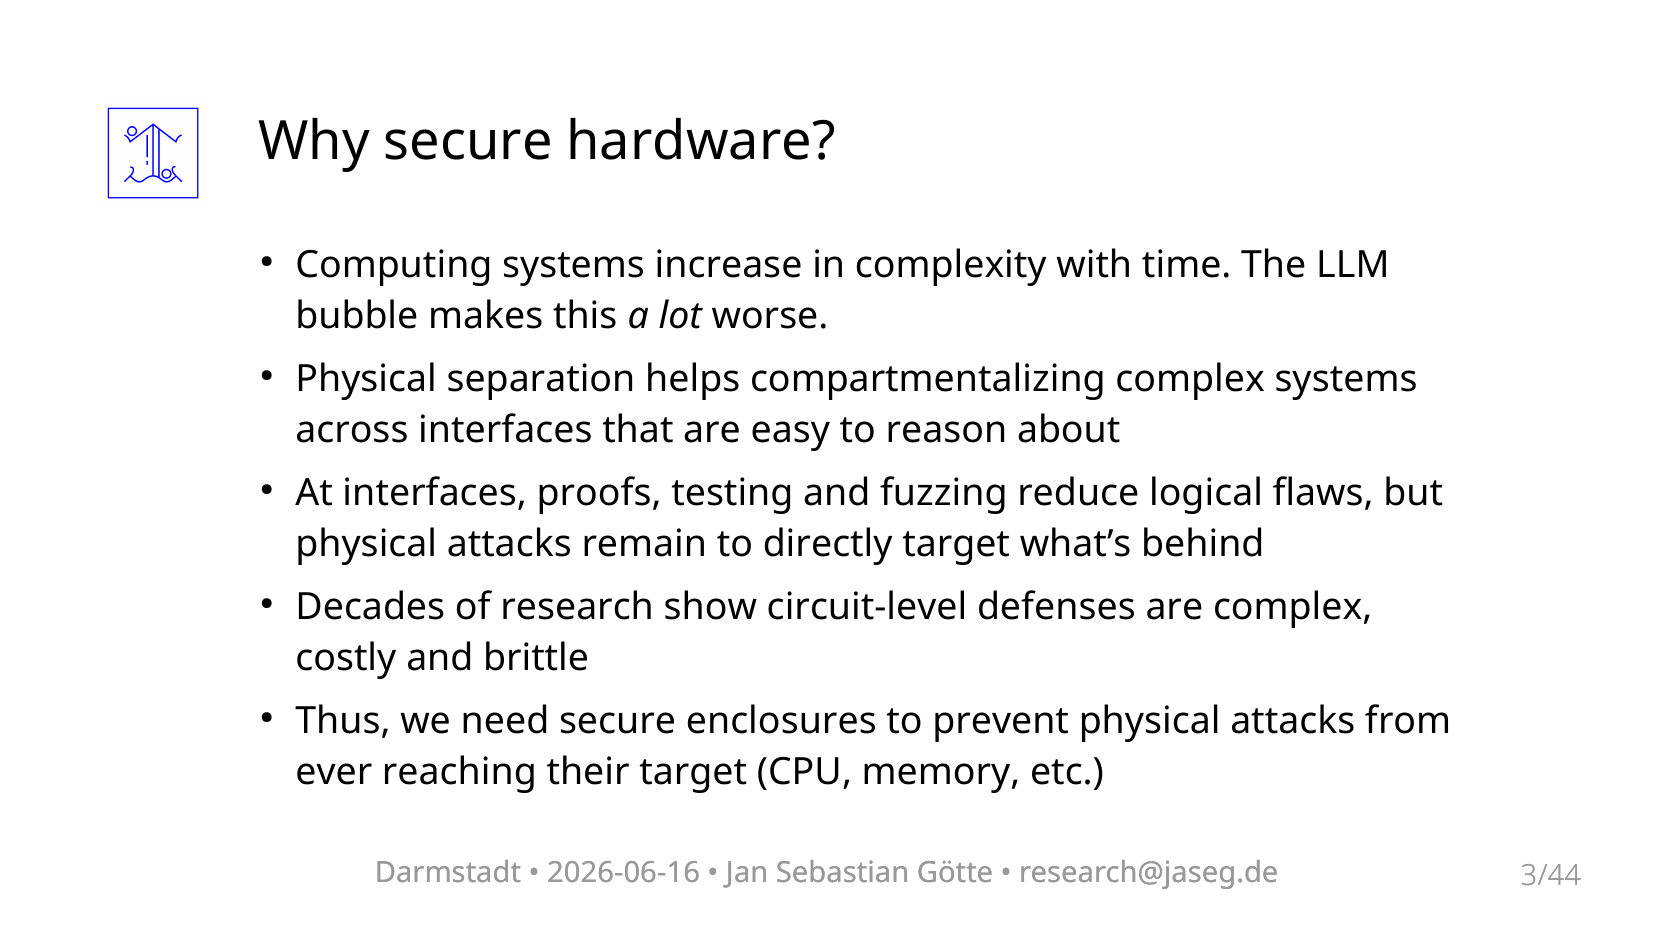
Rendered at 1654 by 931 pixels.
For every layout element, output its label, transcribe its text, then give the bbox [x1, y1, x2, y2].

text_box <number>/44 [1505, 846, 1625, 931]
picture [99, 99, 207, 207]
text_box Why secure hardware? [243, 93, 1543, 213]
text_box Darmstadt • 2026-06-16 • Jan Sebastian Götte • research@jaseg.de [82, 852, 1571, 890]
text_box Computing systems increase in complexity with time. The LLM bubble makes this a lot worse. Physical separation helps compartmentalizing complex systems across interfaces that are easy to reason about At interfaces, proofs, testing and fuzzing reduce logical flaws, but physical attacks remain to directly target what’s behind Decades of research show circuit-level defenses are complex, costly and brittle Thus, we need secure enclosures to prevent physical attacks from ever reaching their target (CPU, memory, etc.) [260, 237, 1471, 784]
